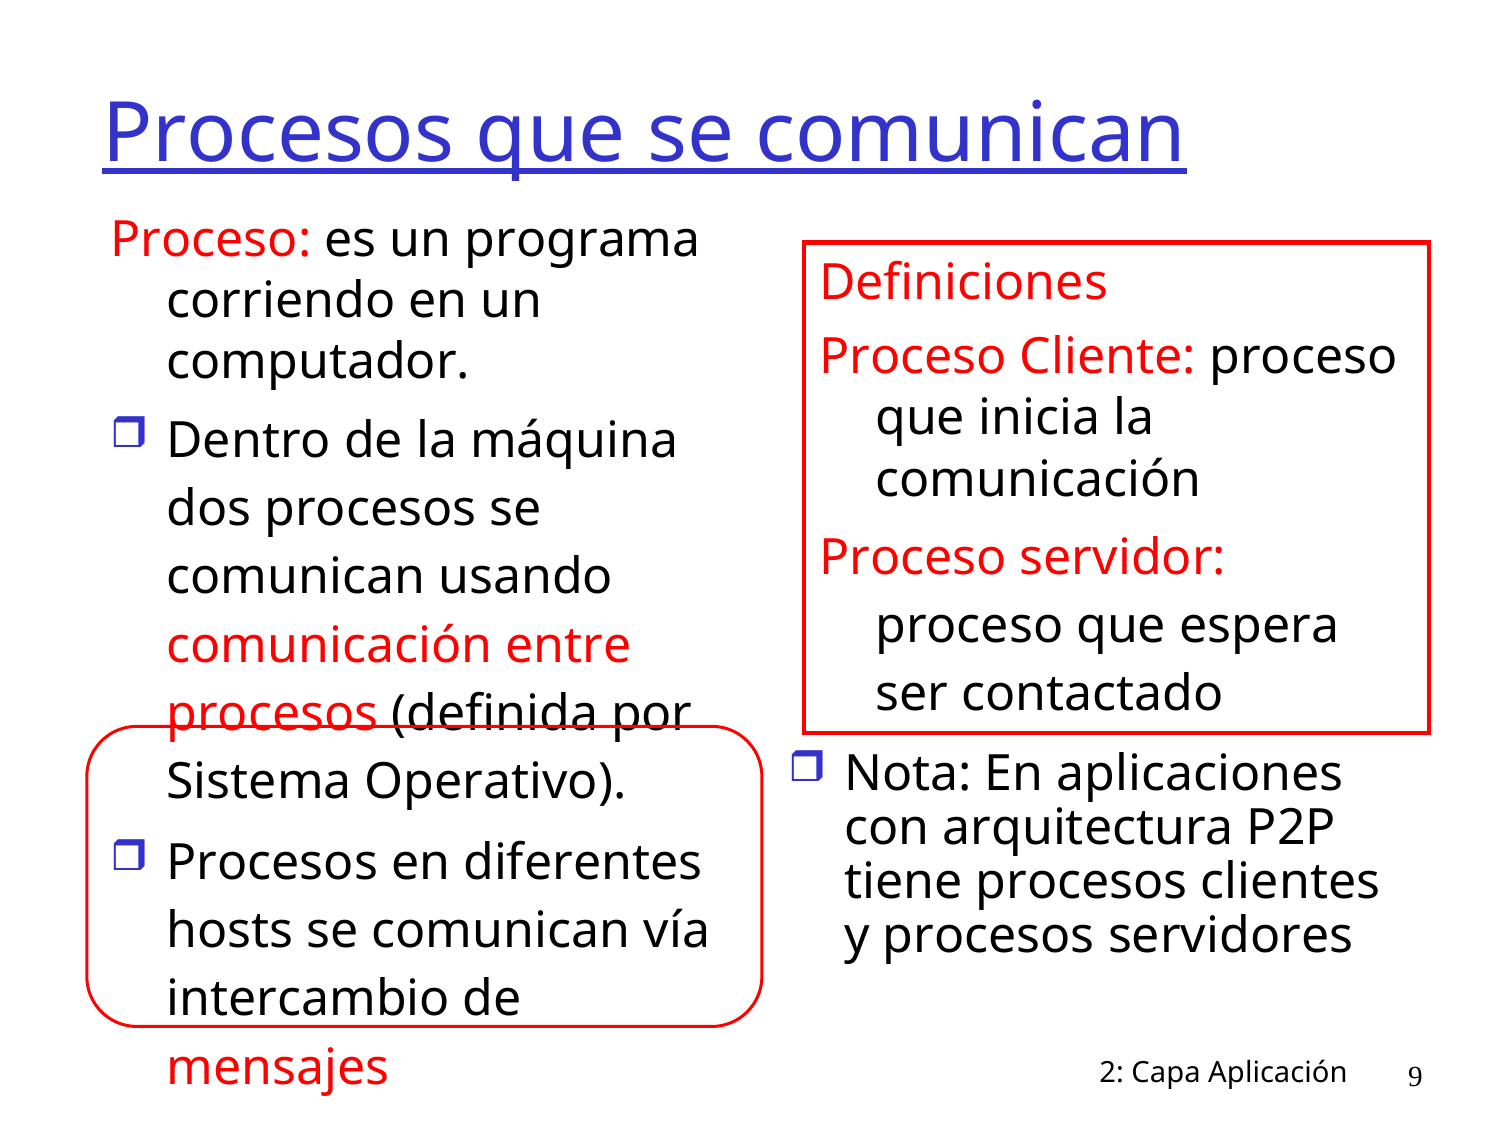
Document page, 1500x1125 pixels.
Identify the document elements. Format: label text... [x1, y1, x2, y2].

list Definiciones Proceso Cliente: proceso que inicia la comunicación Proceso servidor: proceso que espera ser contactado [804, 242, 1430, 675]
text_box Nota: En aplicaciones con arquitectura P2P tiene procesos clientes y procesos servidores [773, 739, 1429, 971]
list Proceso: es un programa corriendo en un computador. Dentro de la máquina dos procesos se comunican usando comunicación entre procesos (definida por Sistema Operativo). Procesos en diferentes hosts se comunican vía intercambio de mensajes [95, 199, 751, 744]
title Procesos que se comunican [87, 37, 1363, 225]
list Proceso: es un programa corriendo en un computador. Dentro de la máquina dos procesos se comunican usando comunicación entre procesos (definida por Sistema Operativo). Procesos en diferentes hosts se comunican vía intercambio de mensajes [95, 728, 751, 989]
